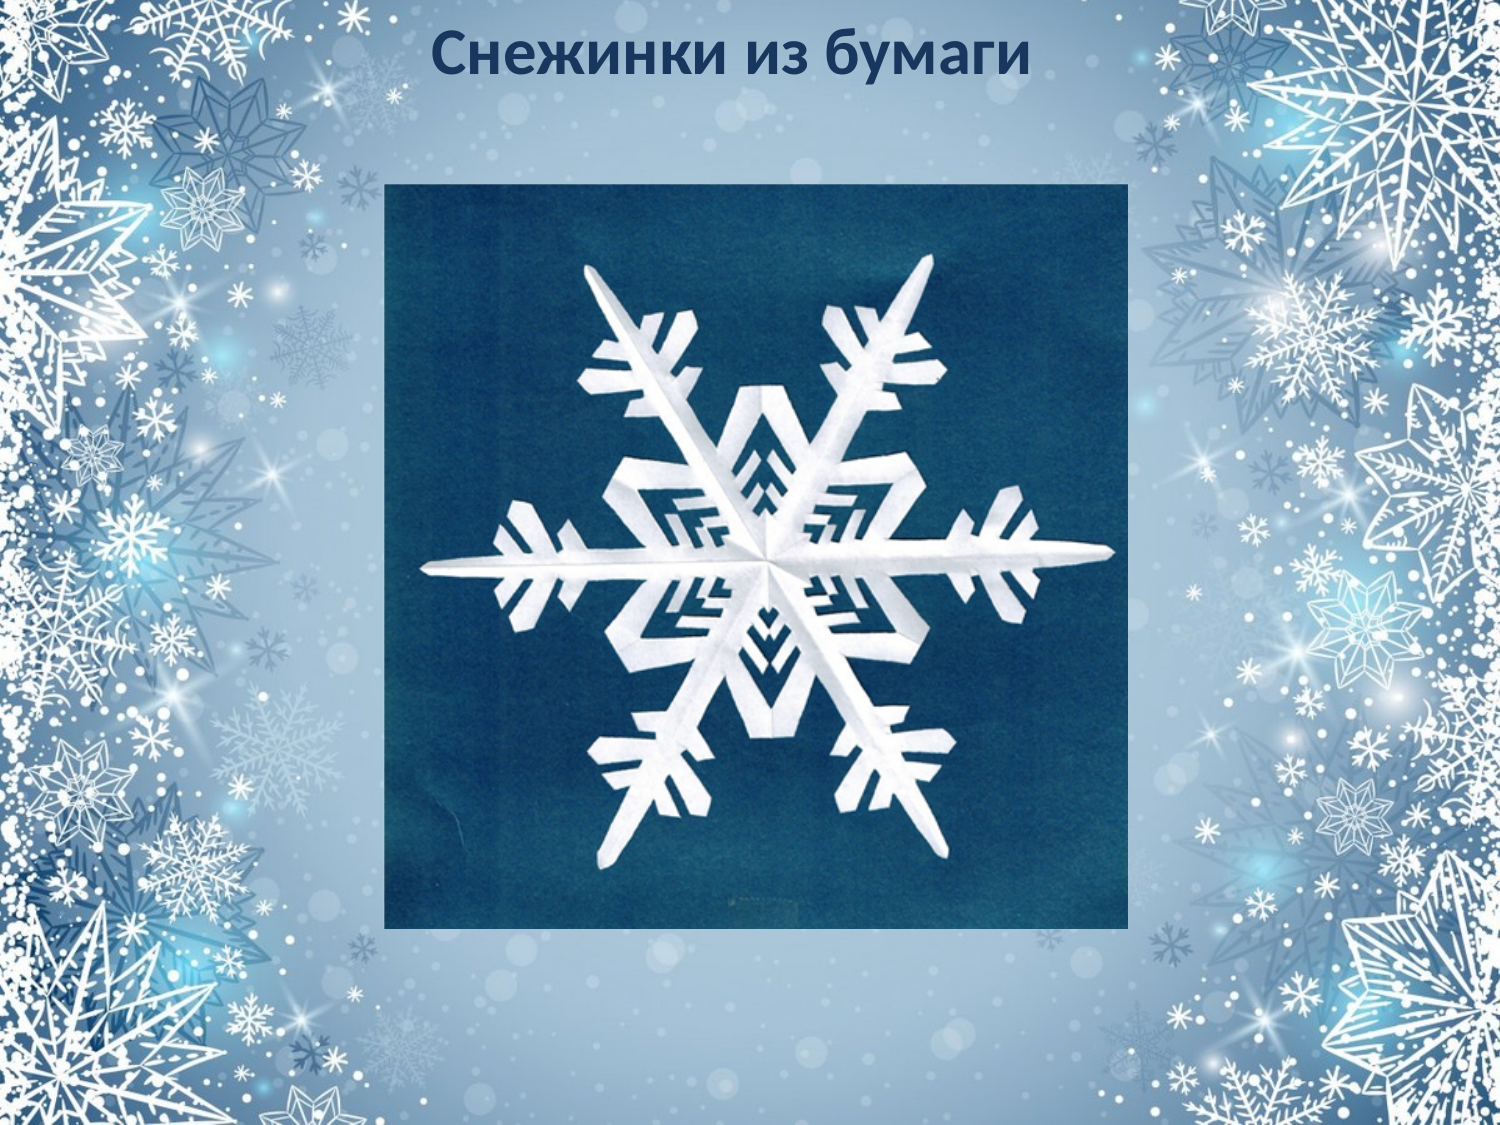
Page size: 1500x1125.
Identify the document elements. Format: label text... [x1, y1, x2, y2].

picture [0, 0, 1500, 1125]
text_box Снежинки из бумаги [253, 0, 1211, 96]
